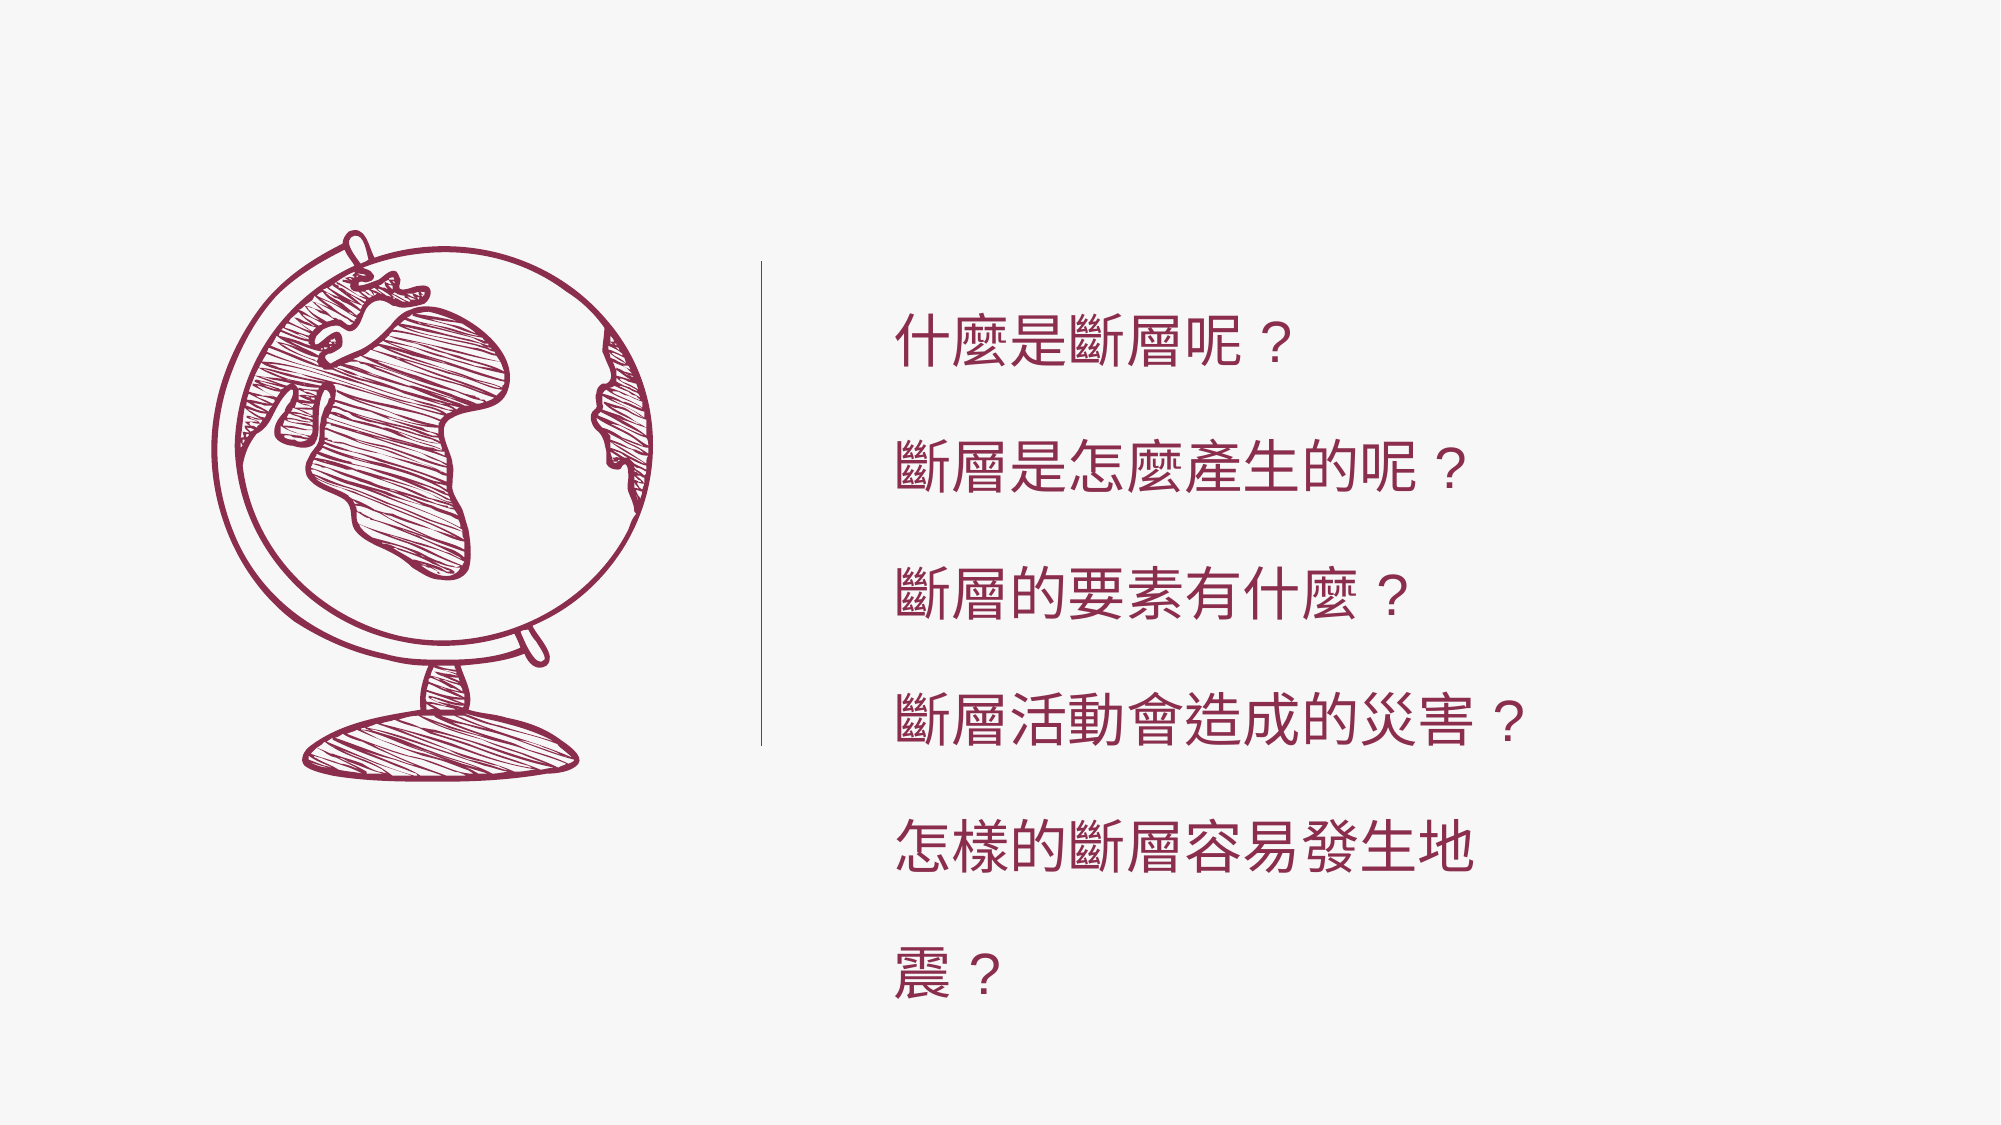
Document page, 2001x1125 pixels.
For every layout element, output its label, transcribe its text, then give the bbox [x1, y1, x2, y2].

text_box [0, 0, 2001, 1125]
text_box 什麼是斷層呢? 斷層是怎麼產生的呢? 斷層的要素有什麼? 斷層活動會造成的災害? 怎樣的斷層容易發生地震?​ [878, 245, 1597, 791]
